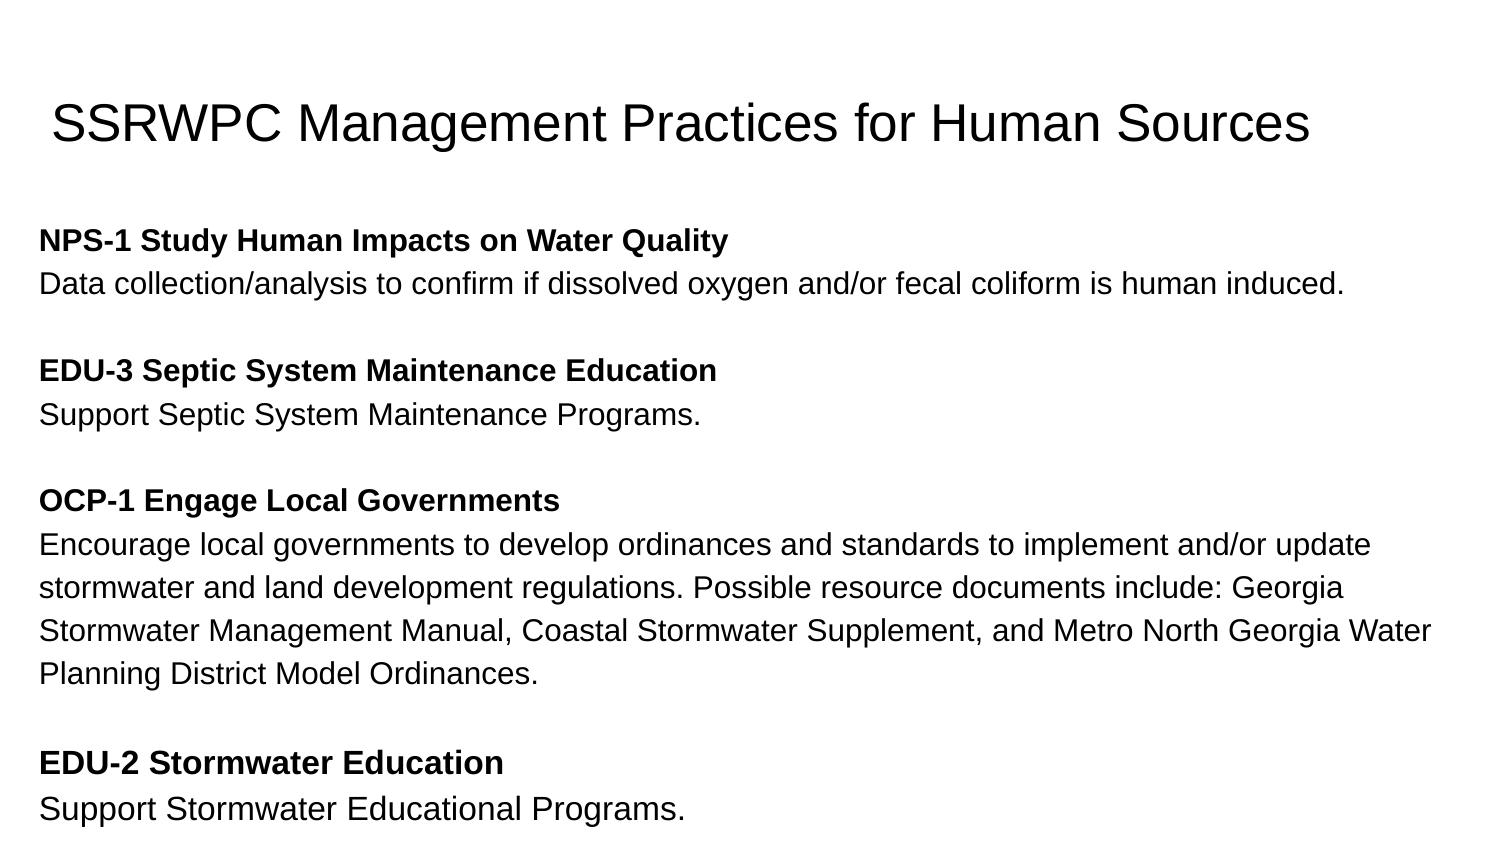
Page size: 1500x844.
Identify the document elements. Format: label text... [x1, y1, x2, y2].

list NPS-1 Study Human Impacts on Water Quality Data collection/analysis to confirm if dissolved oxygen and/or fecal coliform is human induced. EDU-3 Septic System Maintenance Education Support Septic System Maintenance Programs. OCP-1 Engage Local Governments Encourage local governments to develop ordinances and standards to implement and/or update stormwater and land development regulations. Possible resource documents include: Georgia Stormwater Management Manual, Coastal Stormwater Supplement, and Metro North Georgia Water Planning District Model Ordinances. EDU-2 Stormwater Education Support Stormwater Educational Programs. [38, 199, 1437, 844]
title SSRWPC Management Practices for Human Sources [51, 72, 1449, 167]
